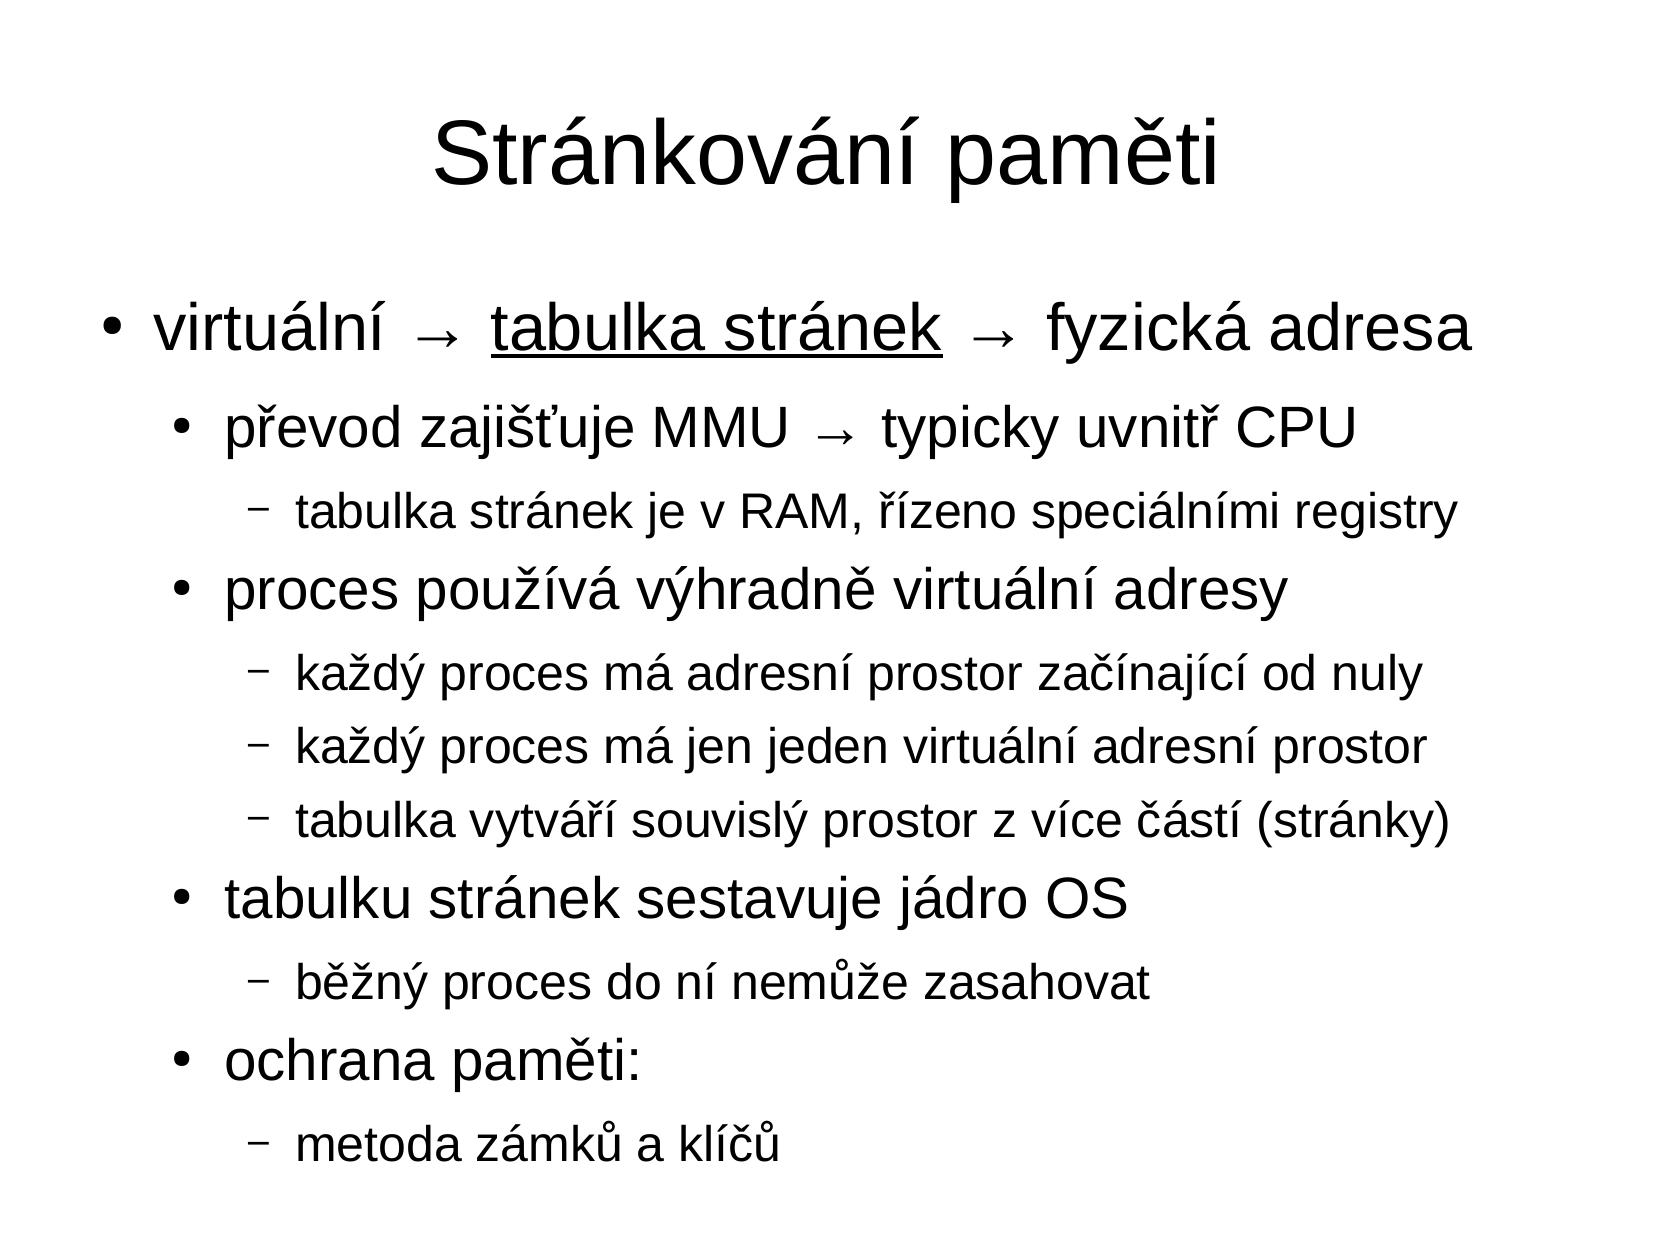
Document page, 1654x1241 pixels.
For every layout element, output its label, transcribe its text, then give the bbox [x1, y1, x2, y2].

list virtuální → tabulka stránek → fyzická adresa převod zajišťuje MMU → typicky uvnitř CPU tabulka stránek je v RAM, řízeno speciálními registry proces používá výhradně virtuální adresy každý proces má adresní prostor začínající od nuly každý proces má jen jeden virtuální adresní prostor tabulka vytváří souvislý prostor z více částí (stránky) tabulku stránek sestavuje jádro OS běžný proces do ní nemůže zasahovat ochrana paměti: metoda zámků a klíčů [82, 290, 1571, 1173]
title Stránkování paměti [82, 56, 1571, 250]
